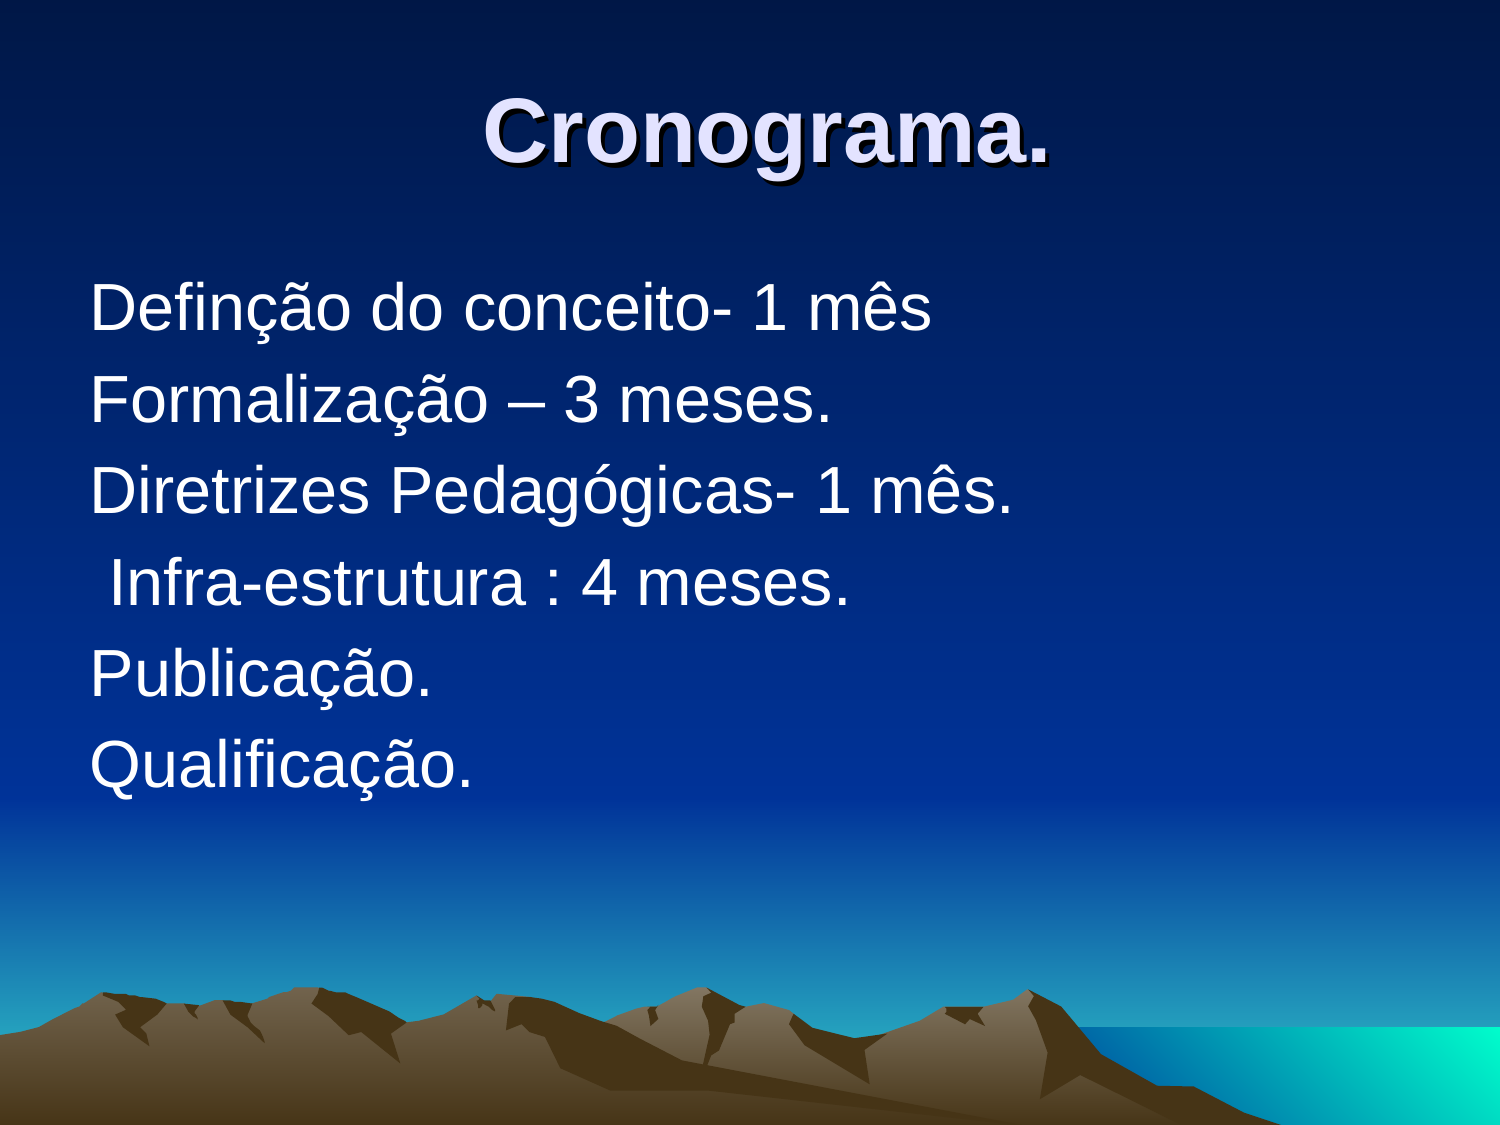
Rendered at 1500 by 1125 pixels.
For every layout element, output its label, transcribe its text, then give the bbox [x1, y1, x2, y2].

list Definção do conceito- 1 mês Formalização – 3 meses. Diretrizes Pedagógicas- 1 mês. Infra-estrutura : 4 meses. Publicação. Qualificação. [75, 262, 1426, 1001]
title Cronograma. [75, 5, 1426, 257]
